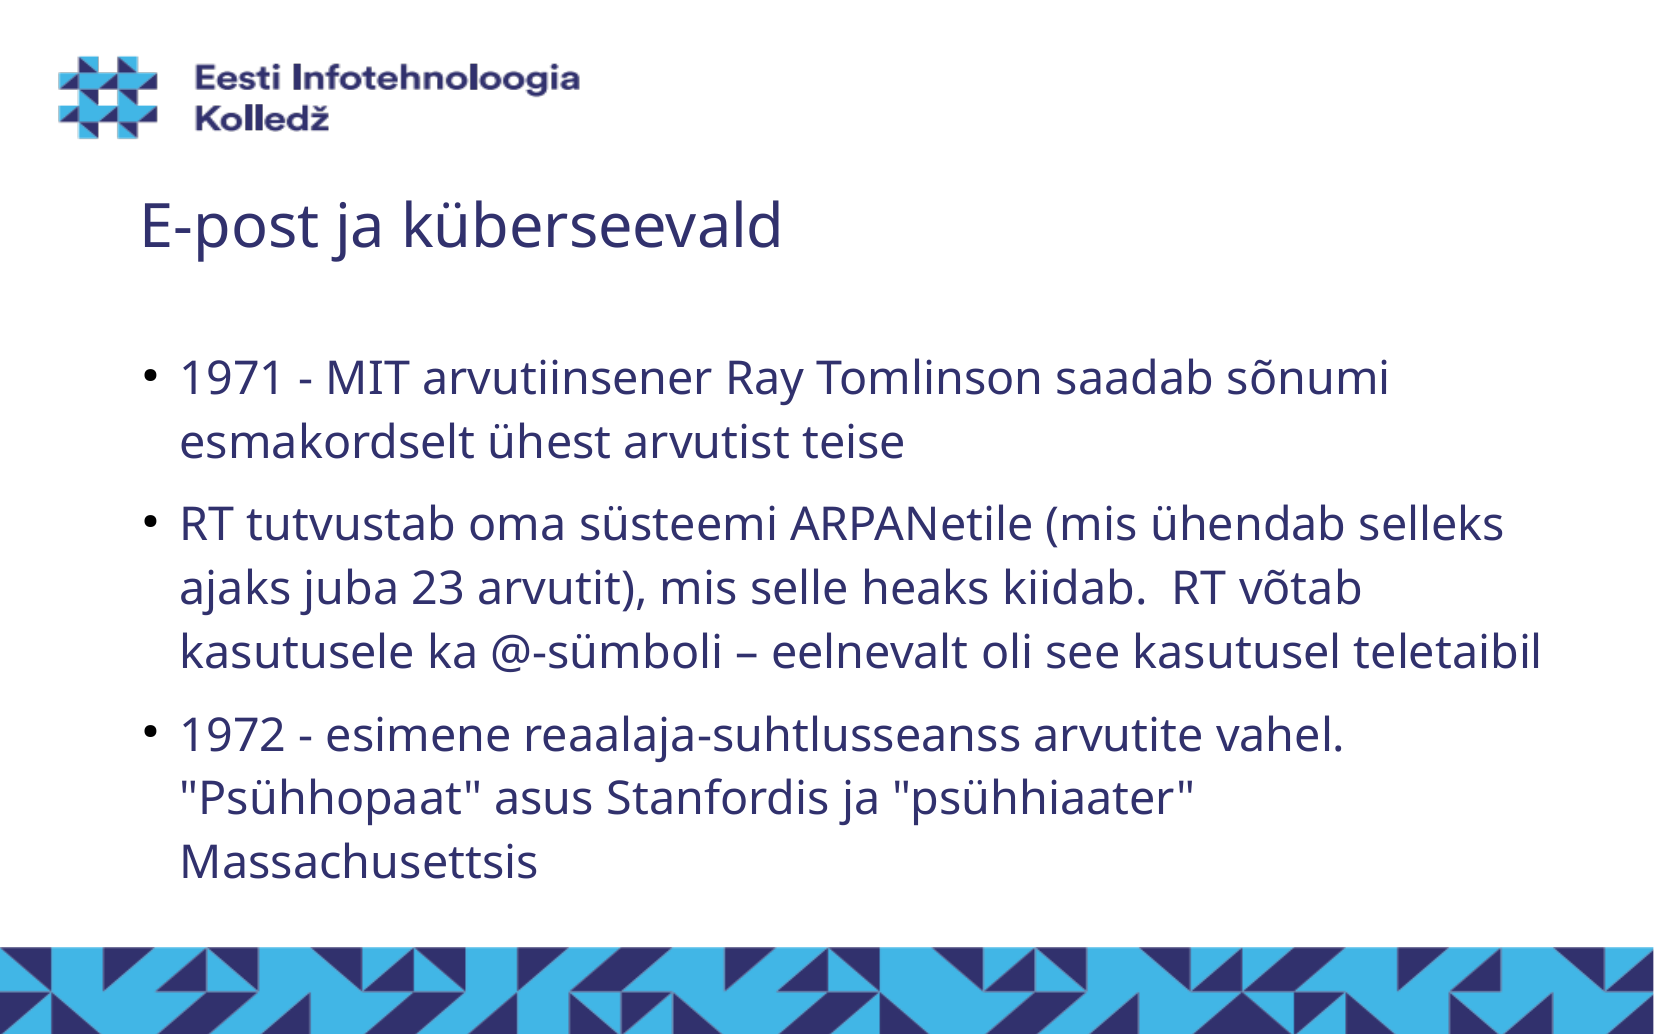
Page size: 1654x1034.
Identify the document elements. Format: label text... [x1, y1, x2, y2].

title E-post ja küberseevald [139, 137, 1548, 310]
list 1971 - MIT arvutiinsener Ray Tomlinson saadab sõnumi esmakordselt ühest arvutist teise RT tutvustab oma süsteemi ARPANetile (mis ühendab selleks ajaks juba 23 arvutit), mis selle heaks kiidab. RT võtab kasutusele ka @-sümboli – eelnevalt oli see kasutusel teletaibil 1972 - esimene reaalaja-suhtlusseanss arvutite vahel. "Psühhopaat" asus Stanfordis ja "psühhiaater" Massachusettsis [129, 344, 1548, 926]
